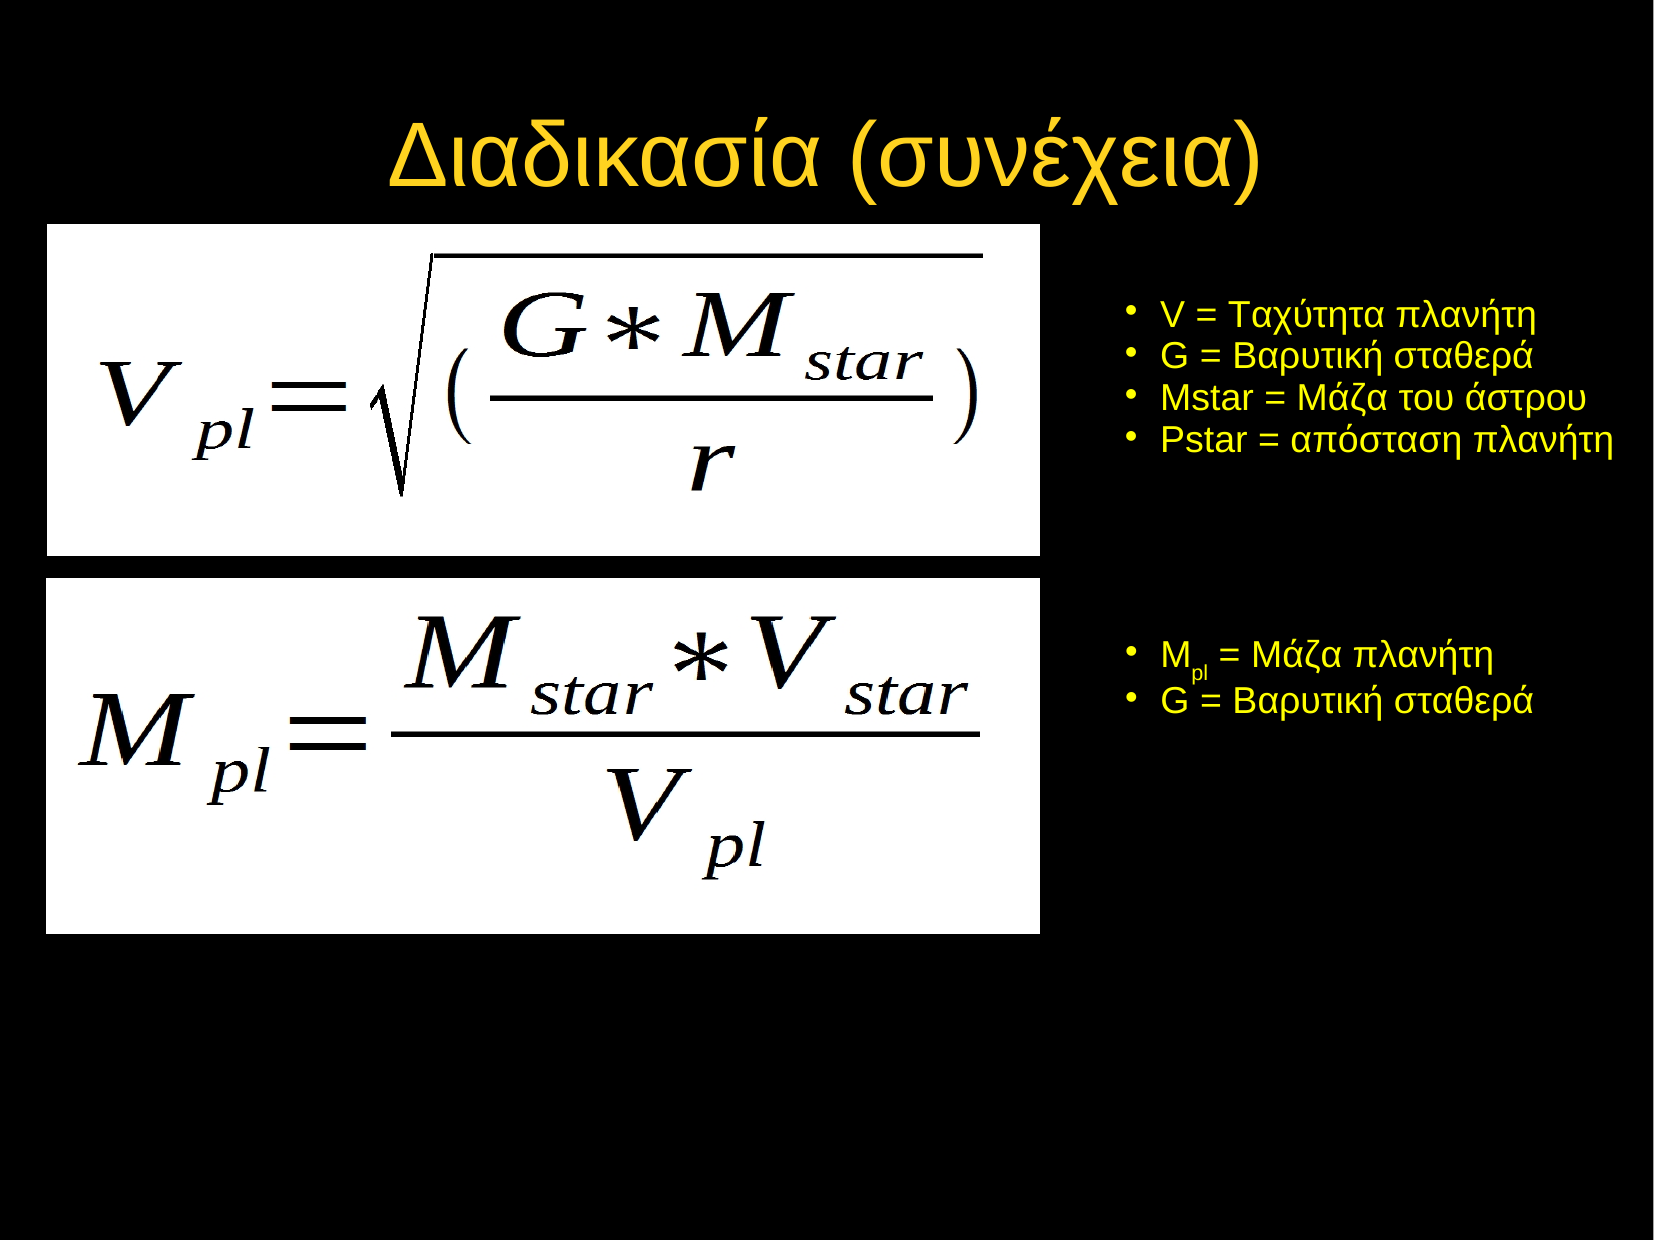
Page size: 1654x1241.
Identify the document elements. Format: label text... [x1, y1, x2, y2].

picture [46, 578, 1040, 934]
text_box Mpl = Μάζα πλανήτη G = Βαρυτική σταθερά [1110, 620, 1549, 769]
text_box V = Ταχύτητα πλανήτη G = Βαρυτική σταθερά Mstar = Μάζα του άστρου Pstar = απόσταση πλανήτη [1110, 283, 1629, 467]
title Διαδικασία (συνέχεια) [82, 49, 1571, 257]
picture [47, 224, 1040, 556]
